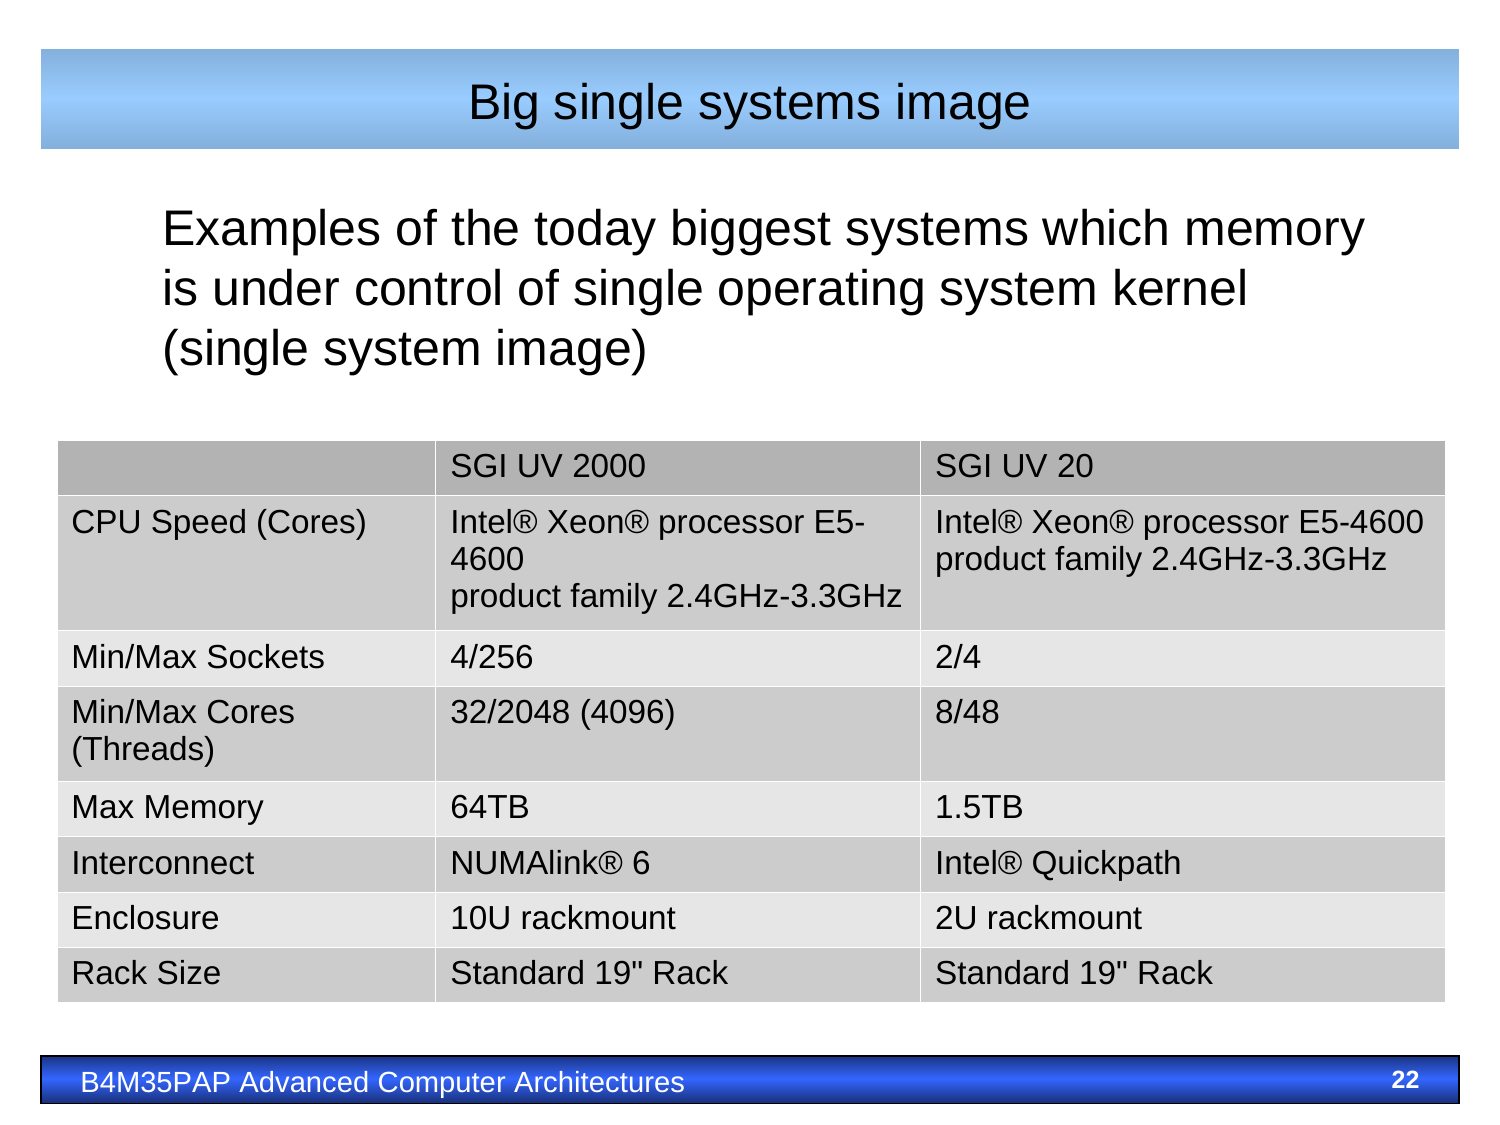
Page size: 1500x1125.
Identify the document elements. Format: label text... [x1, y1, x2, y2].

table_cell Standard 19" Rack [436, 948, 920, 1002]
table_cell Intel® Xeon® processor E5-4600 product family 2.4GHz-3.3GHz [436, 496, 920, 630]
table_cell Intel® Quickpath [921, 837, 1445, 892]
table_cell 32/2048 (4096) [436, 687, 920, 781]
table_cell 10U rackmount [436, 893, 920, 947]
text_box Examples of the today biggest systems which memory is under control of single operating system kernel (single system image) [147, 188, 1381, 387]
table_cell 64TB [436, 782, 920, 836]
table_cell 1.5TB [921, 782, 1445, 836]
table_header SGI UV 20 [921, 441, 1445, 495]
table_cell Intel® Xeon® processor E5-4600 product family 2.4GHz-3.3GHz [921, 496, 1445, 630]
table_cell NUMAlink® 6 [436, 837, 920, 892]
table_header SGI UV 2000 [436, 441, 920, 495]
table_cell Min/Max Cores (Threads) [58, 687, 435, 781]
table_cell 2U rackmount [921, 893, 1445, 947]
table_header [58, 441, 435, 495]
table_cell Rack Size [58, 948, 435, 1002]
table_cell CPU Speed (Cores) [58, 496, 435, 630]
table_cell 2/4 [921, 631, 1445, 686]
table_cell 4/256 [436, 631, 920, 686]
table_cell Interconnect [58, 837, 435, 892]
title Big single systems image [41, 49, 1459, 149]
table_cell Max Memory [58, 782, 435, 836]
table_cell Standard 19" Rack [921, 948, 1445, 1002]
table_cell Enclosure [58, 893, 435, 947]
table_cell Min/Max Sockets [58, 631, 435, 686]
table_cell 8/48 [921, 687, 1445, 781]
